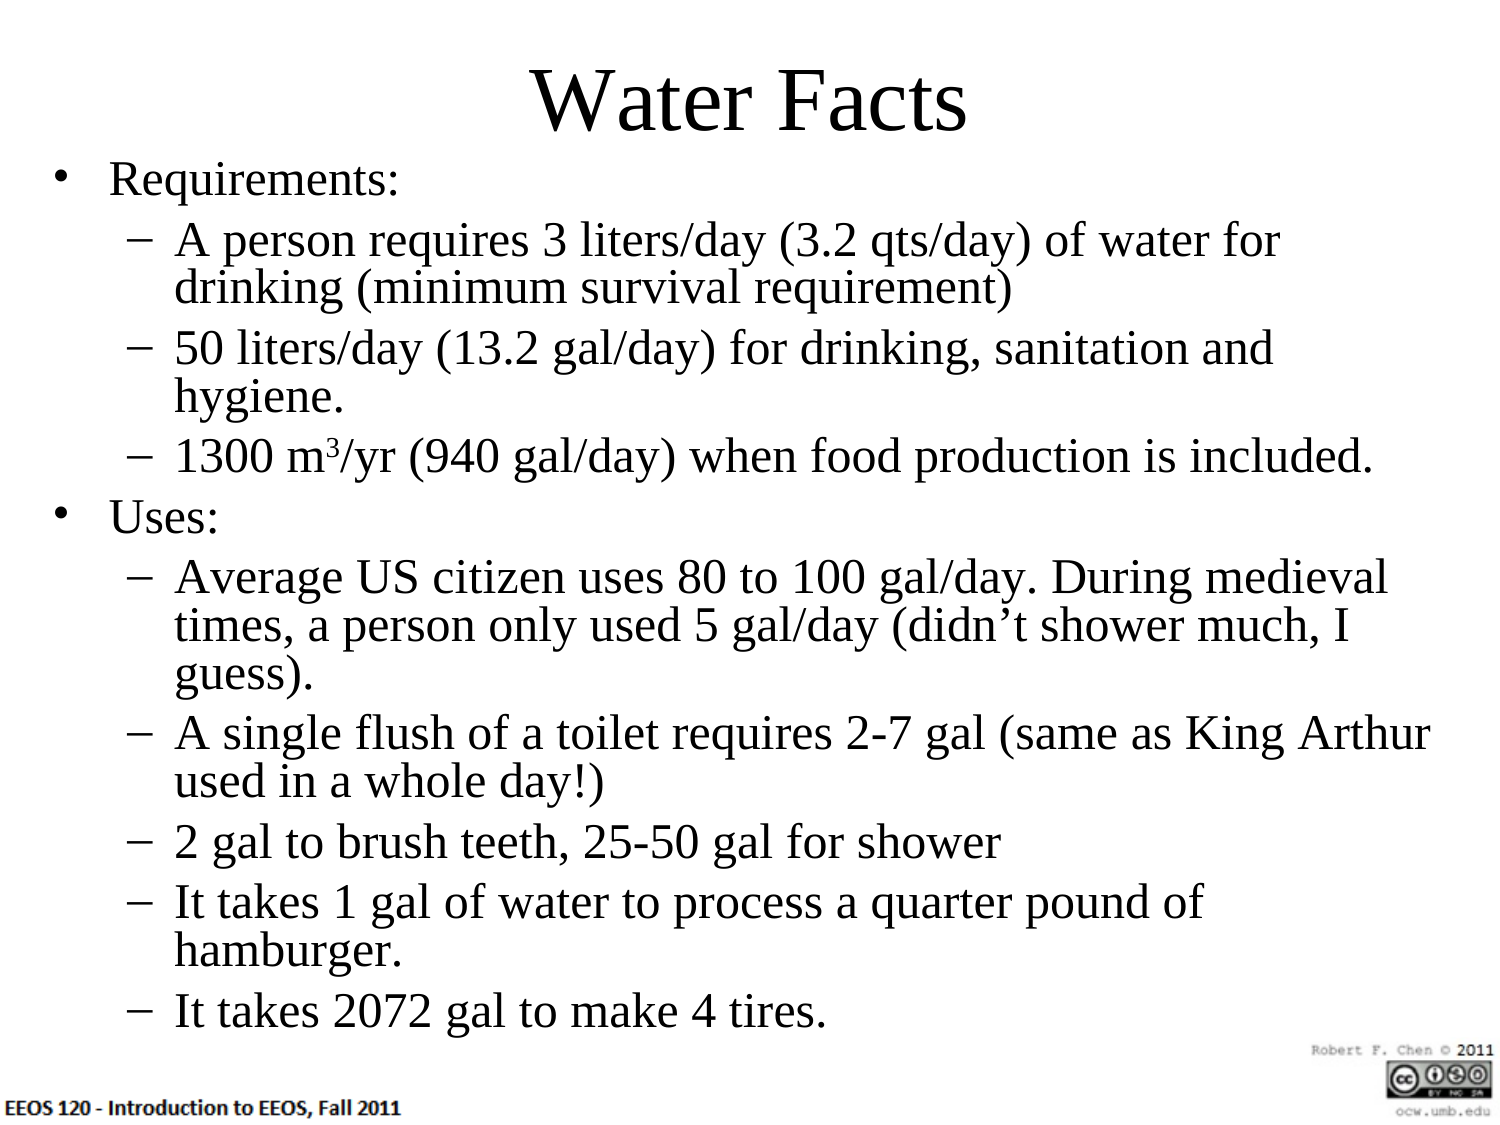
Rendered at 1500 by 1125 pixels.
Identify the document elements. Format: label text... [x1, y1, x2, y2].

title Water Facts [112, 0, 1388, 149]
picture [1304, 1037, 1500, 1125]
picture [0, 1090, 406, 1125]
list Requirements: A person requires 3 liters/day (3.2 qts/day) of water for drinking (minimum survival requirement) 50 liters/day (13.2 gal/day) for drinking, sanitation and hygiene. 1300 m3/yr (940 gal/day) when food production is included. Uses: Average US citizen uses 80 to 100 gal/day. During medieval times, a person only used 5 gal/day (didn’t shower much, I guess). A single flush of a toilet requires 2-7 gal (same as King Arthur used in a whole day!) 2 gal to brush teeth, 25-50 gal for shower It takes 1 gal of water to process a quarter pound of hamburger. It takes 2072 gal to make 4 tires. [37, 149, 1450, 1044]
